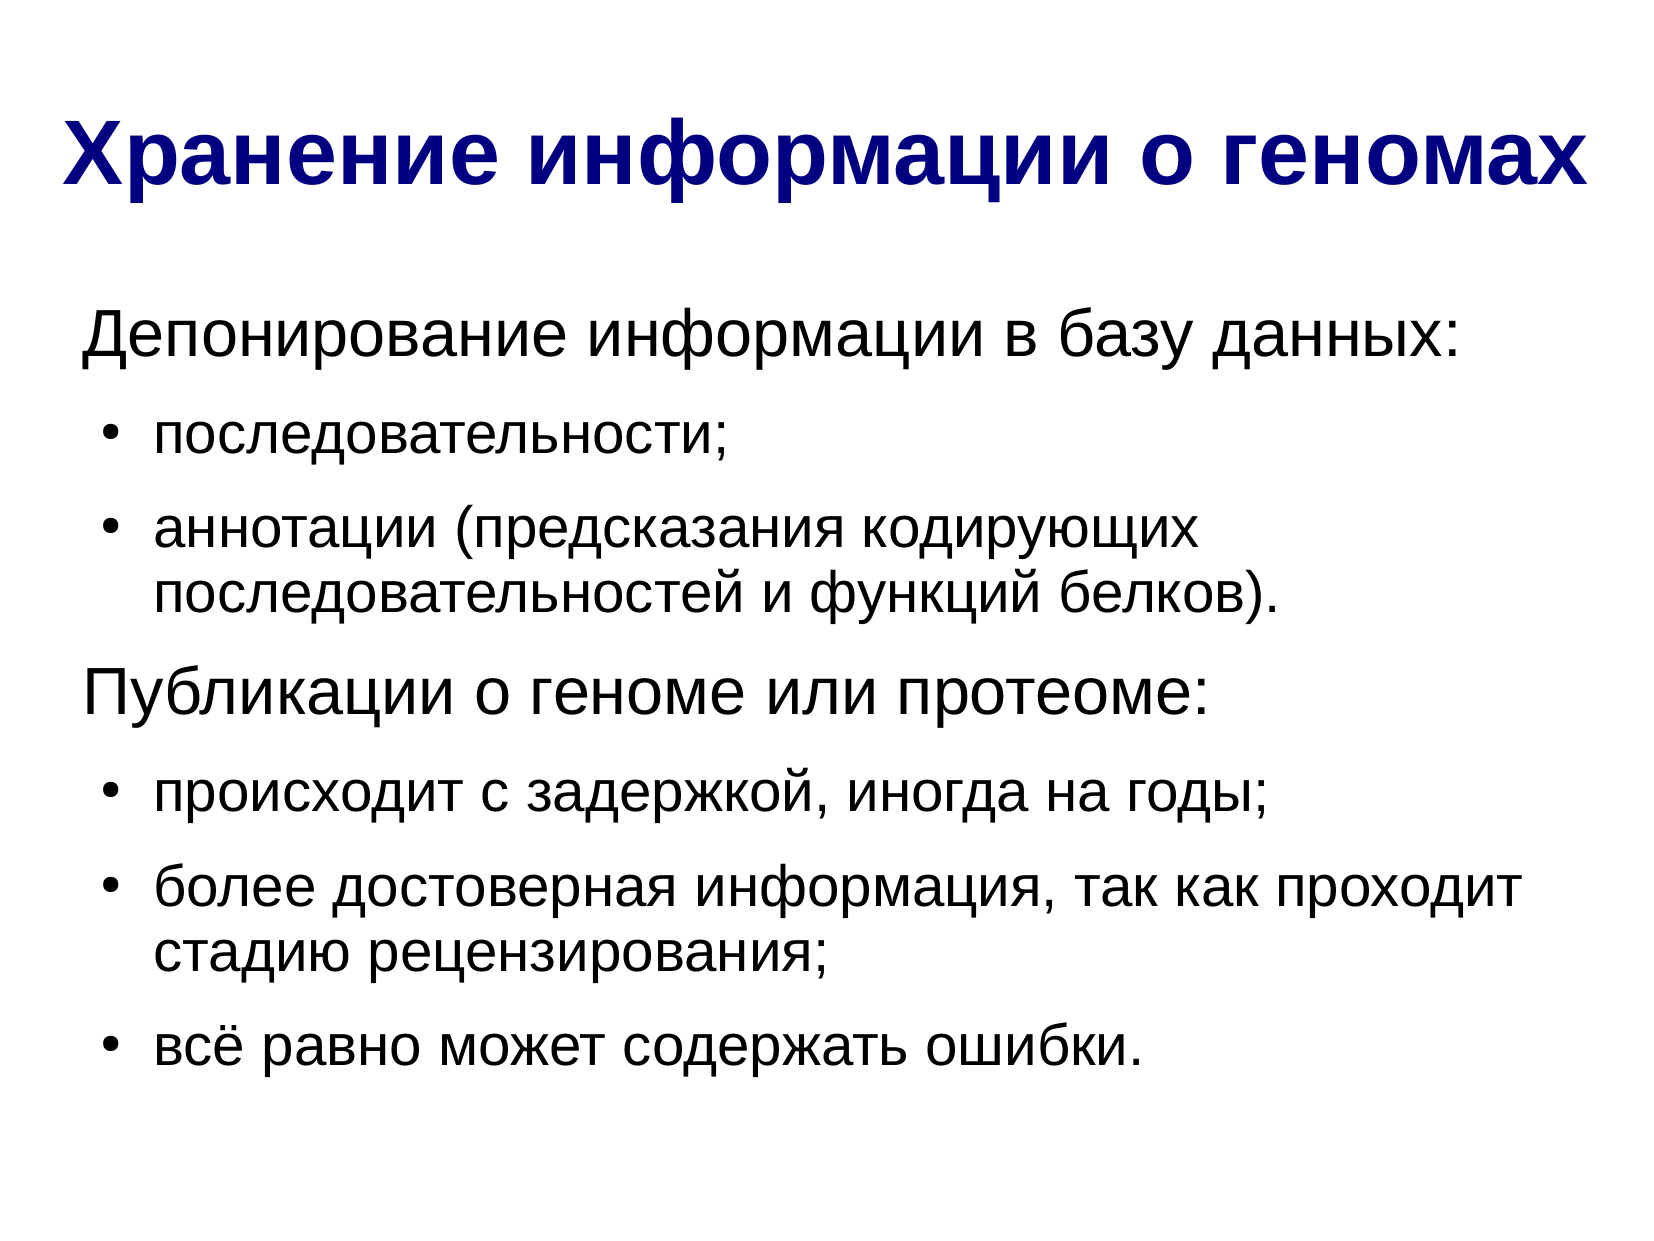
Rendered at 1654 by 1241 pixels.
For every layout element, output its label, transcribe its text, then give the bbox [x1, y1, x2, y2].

title Хранение информации о геномах [59, 49, 1595, 257]
list Депонирование информации в базу данных: последовательности; аннотации (предсказания кодирующих последовательностей и функций белков). Публикации о геноме или протеоме: происходит с задержкой, иногда на годы; более достоверная информация, так как проходит стадию рецензирования; всё равно может содержать ошибки. [82, 296, 1571, 1087]
